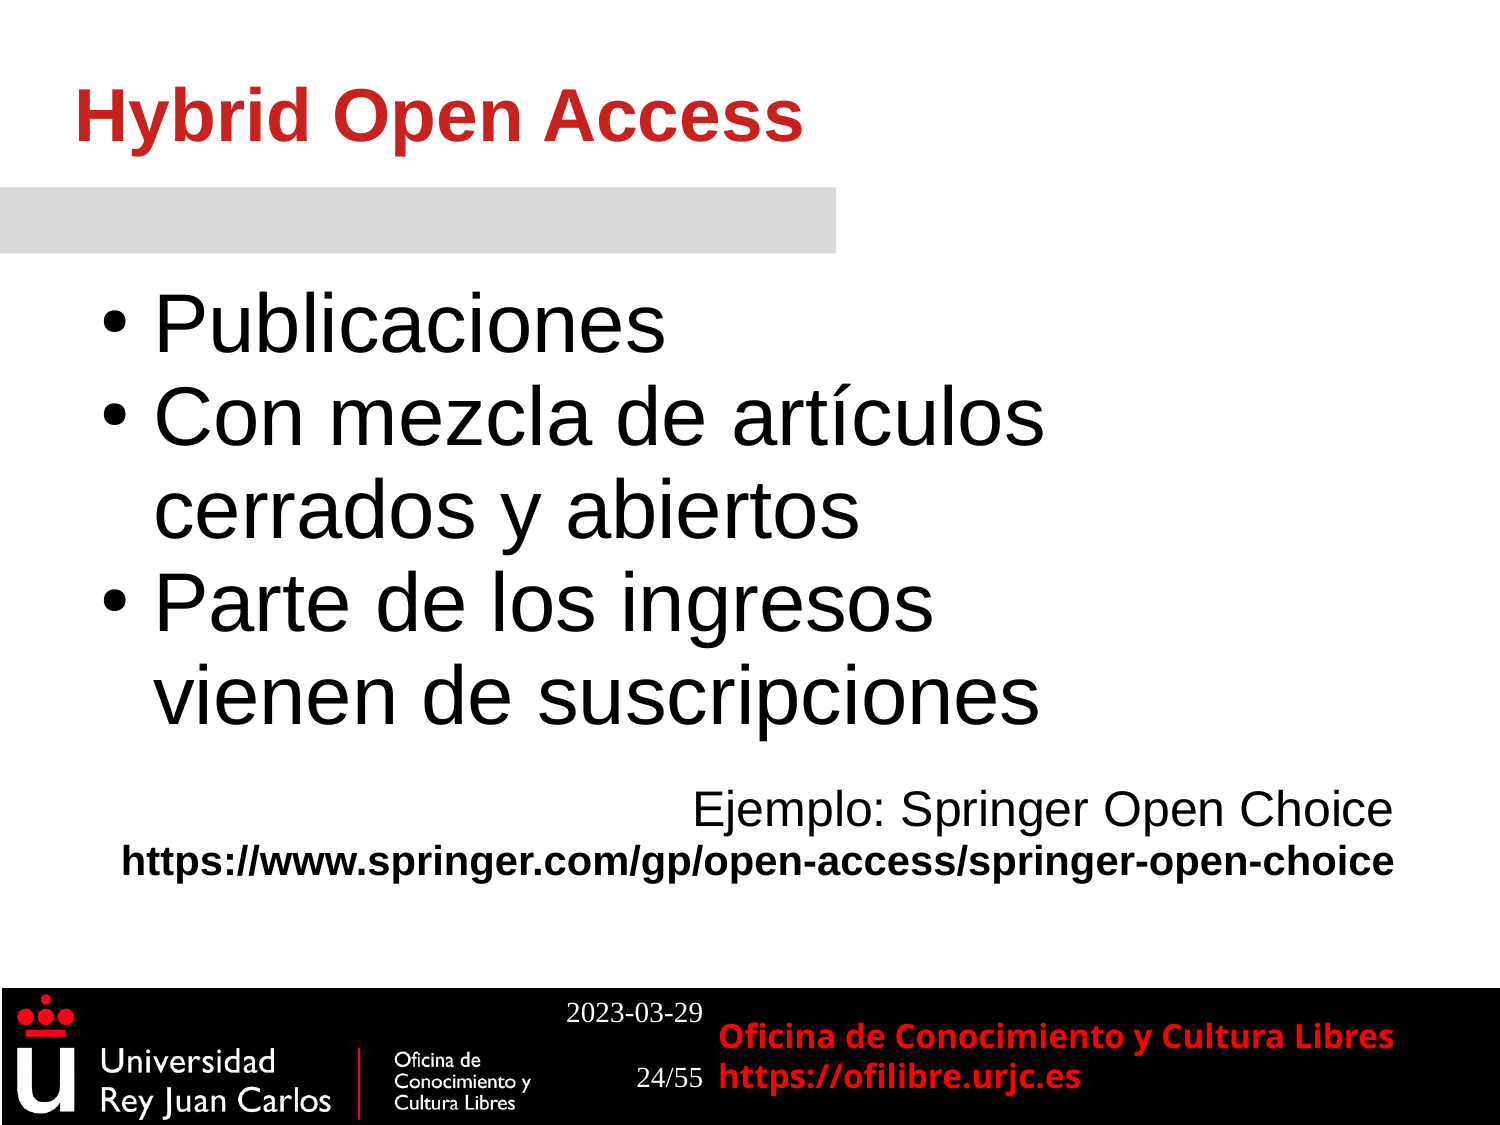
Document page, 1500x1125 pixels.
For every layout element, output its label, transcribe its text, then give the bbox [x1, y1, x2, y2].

text_box Publicaciones Con mezcla de artículos cerrados y abiertos Parte de los ingresos vienen de suscripciones [67, 270, 1201, 750]
picture [17, 994, 531, 1120]
title [75, 7, 1425, 196]
text_box Ejemplo: Springer Open Choice https://www.springer.com/gp/open-access/springer-open-choice [75, 774, 1411, 938]
text_box Hybrid Open Access [60, 66, 991, 249]
